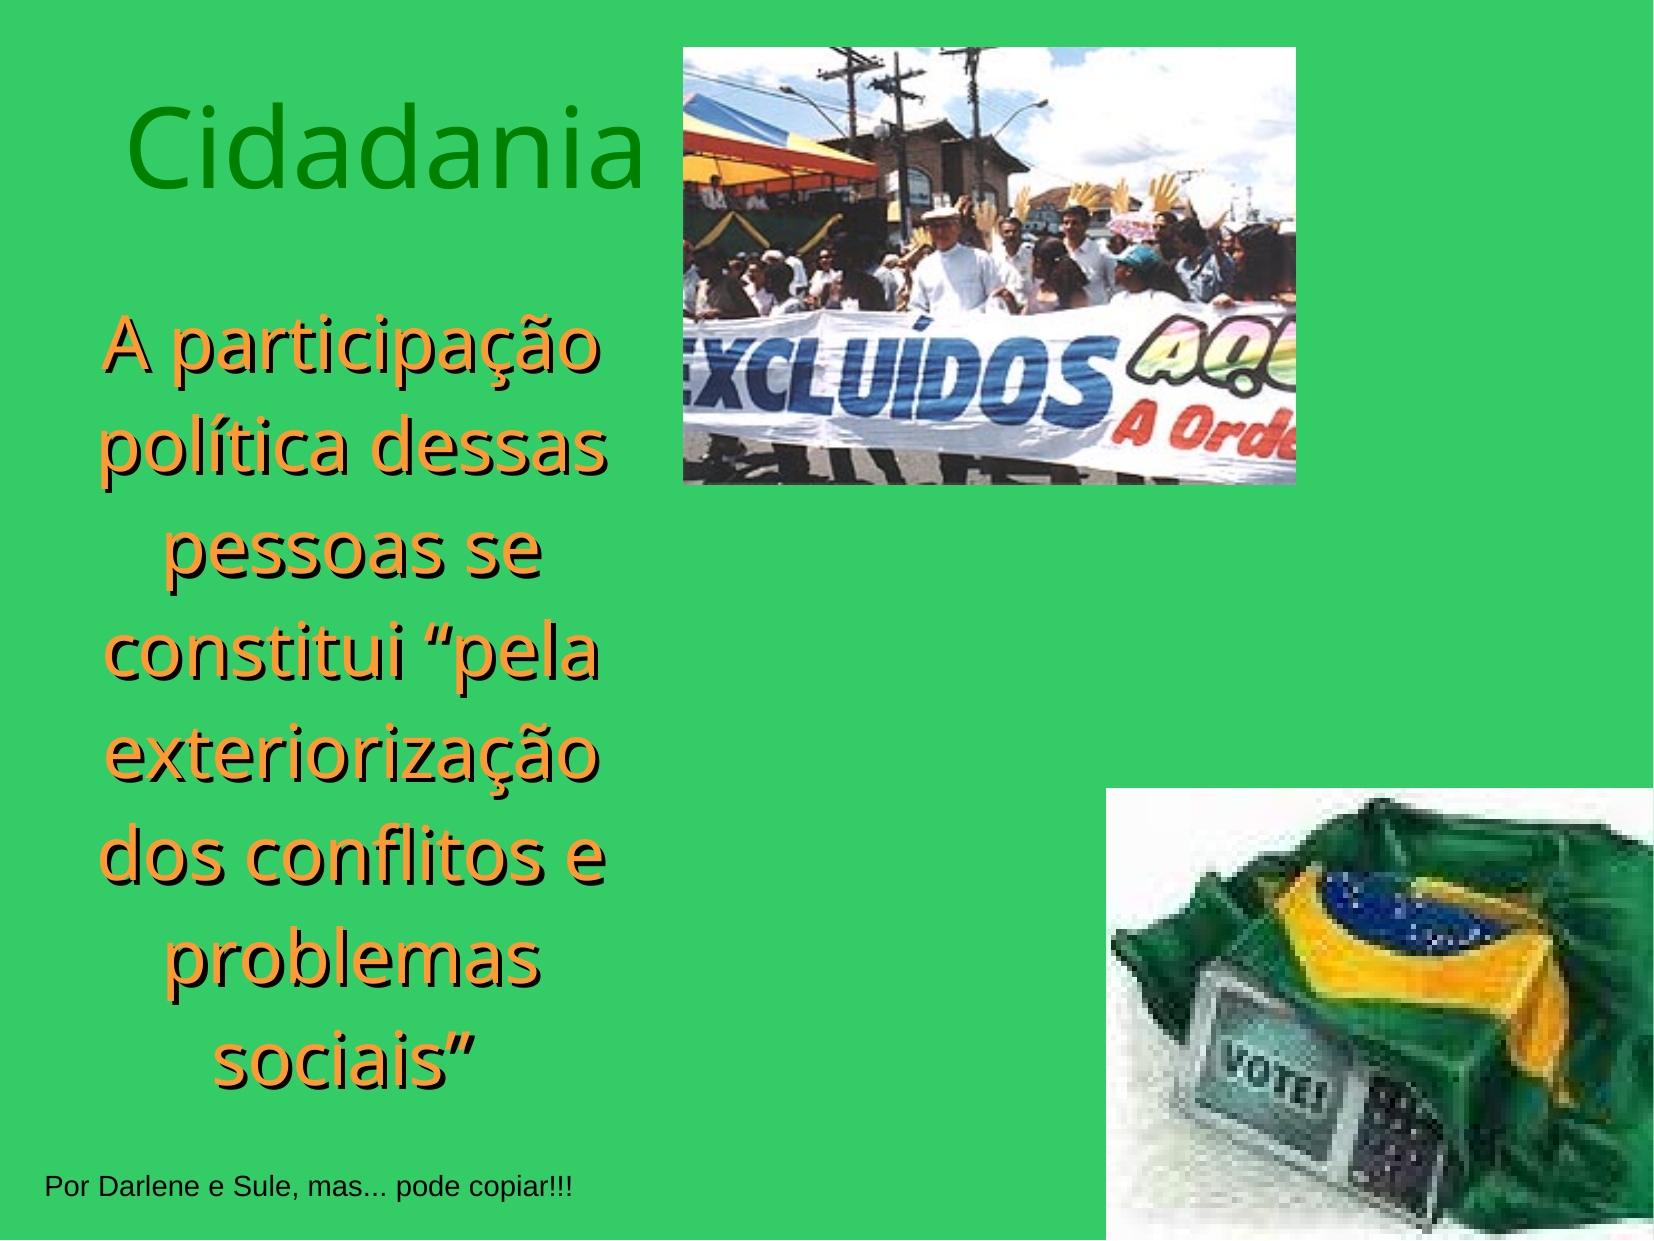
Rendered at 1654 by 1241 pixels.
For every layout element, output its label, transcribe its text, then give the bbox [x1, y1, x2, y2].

picture [1106, 788, 1654, 1241]
text_box A participação política dessas pessoas se constitui “pela exteriorização dos conflitos e problemas sociais” [71, 281, 632, 1116]
picture [683, 47, 1296, 485]
text_box Cidadania [108, 60, 665, 229]
text_box Por Darlene e Sule, mas... pode copiar!!! [29, 1163, 709, 1213]
